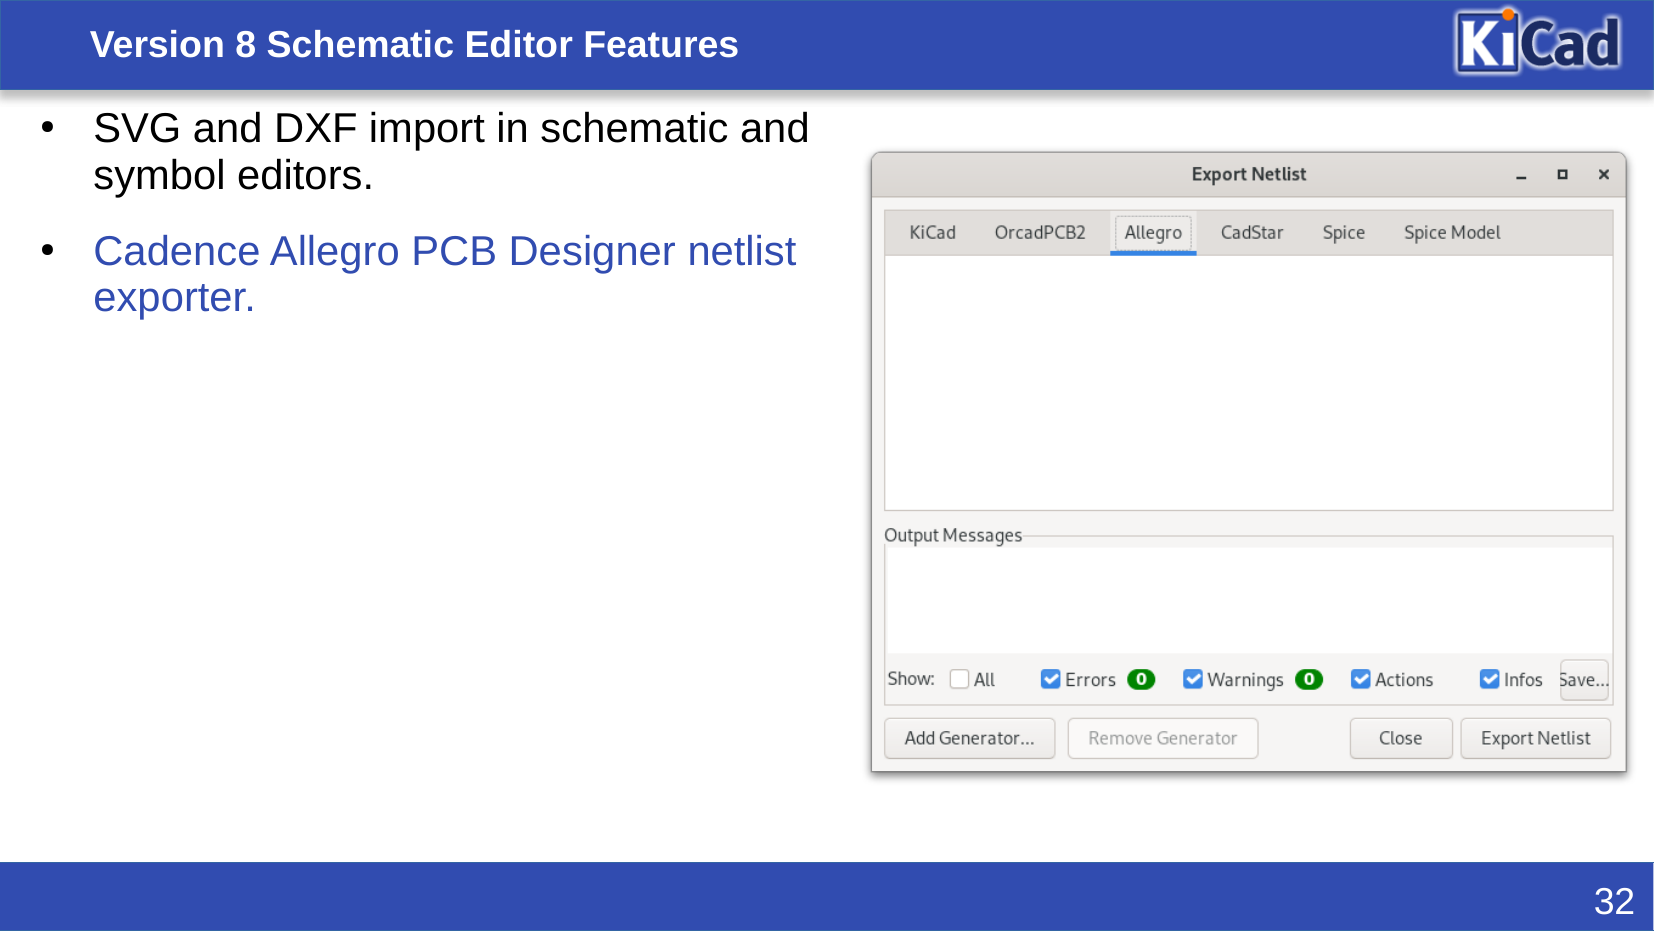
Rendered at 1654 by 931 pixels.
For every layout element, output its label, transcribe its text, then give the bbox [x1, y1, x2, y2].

text_box Version 8 Schematic Editor Features [0, 0, 1412, 90]
picture [1412, 0, 1654, 92]
text_box <number> [1387, 873, 1651, 931]
list SVG and DXF import in schematic and symbol editors. Cadence Allegro PCB Designer netlist exporter. [22, 105, 848, 856]
text_box [0, 862, 1654, 931]
picture [855, 138, 1643, 793]
